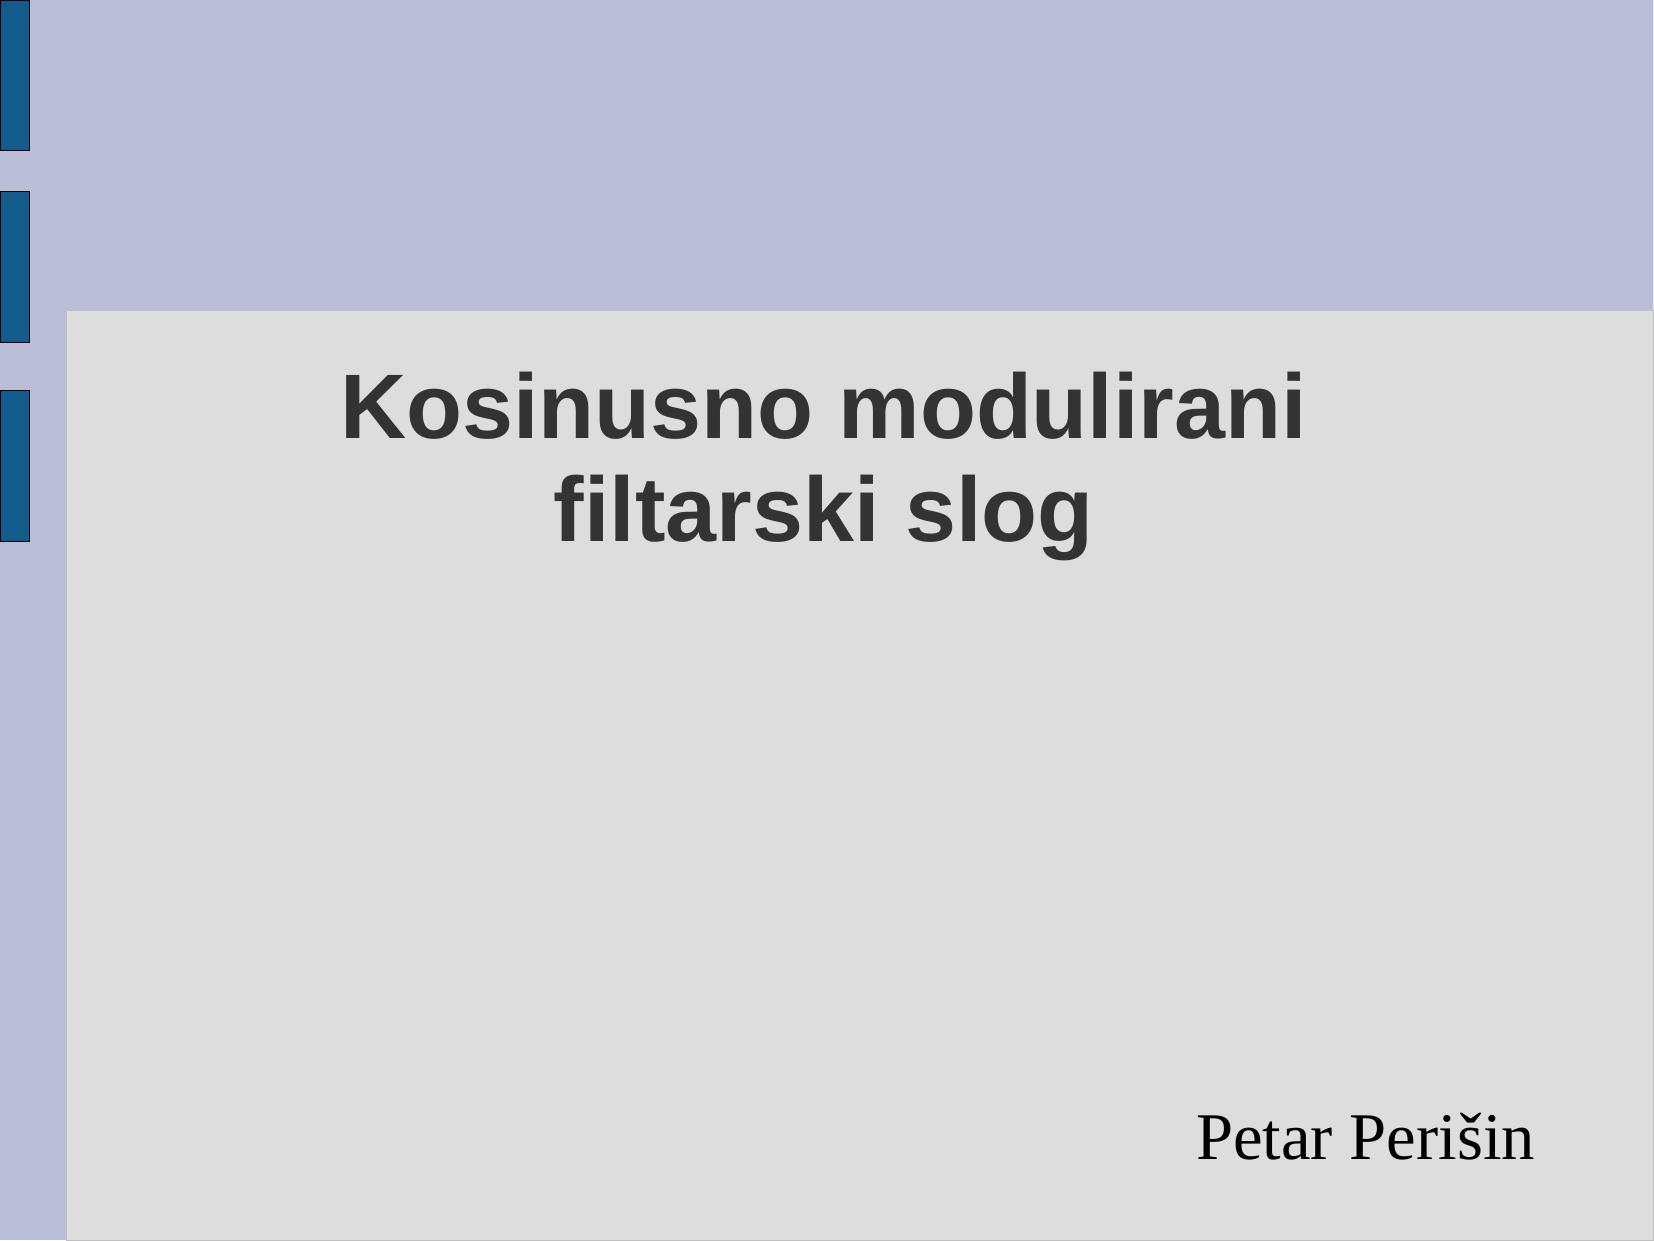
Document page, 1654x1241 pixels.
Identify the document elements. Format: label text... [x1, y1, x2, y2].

subtitle Petar Perišin [123, 655, 1536, 1241]
title Kosinusno modulirani filtarski slog [118, 355, 1531, 562]
